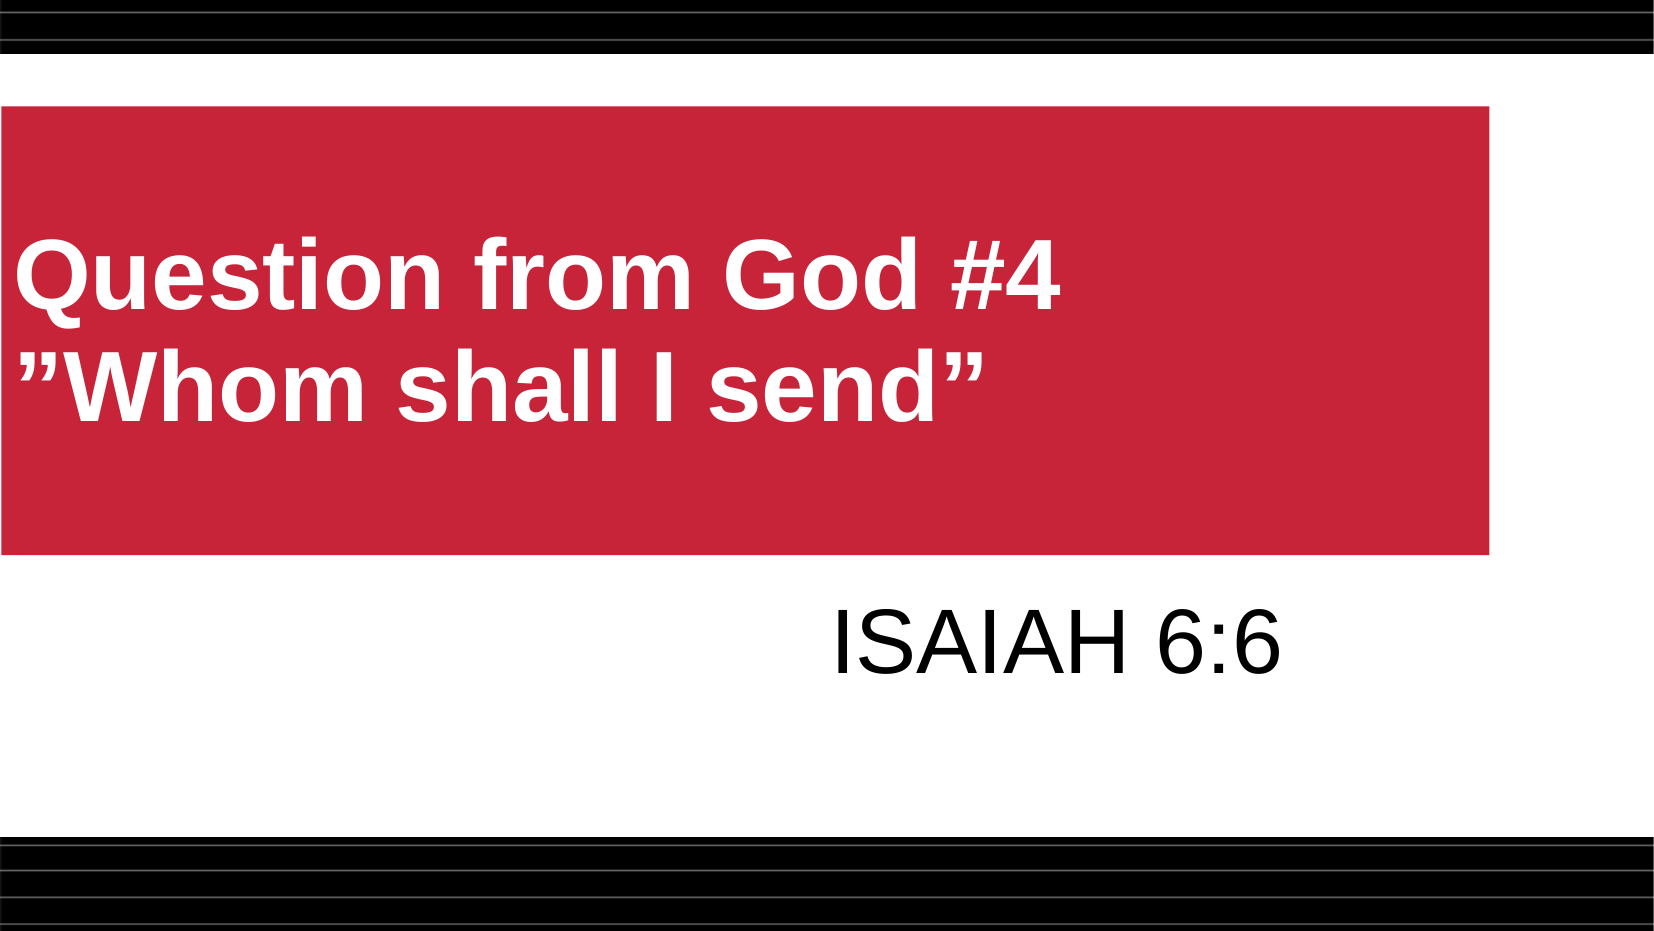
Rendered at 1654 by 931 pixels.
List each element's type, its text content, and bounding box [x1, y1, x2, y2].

picture [0, 837, 1654, 931]
picture [0, 0, 1654, 54]
subtitle ISAIAH 6:6 [625, 590, 1489, 804]
title Question from God #4 ”Whom shall I send” [1, 106, 1490, 556]
